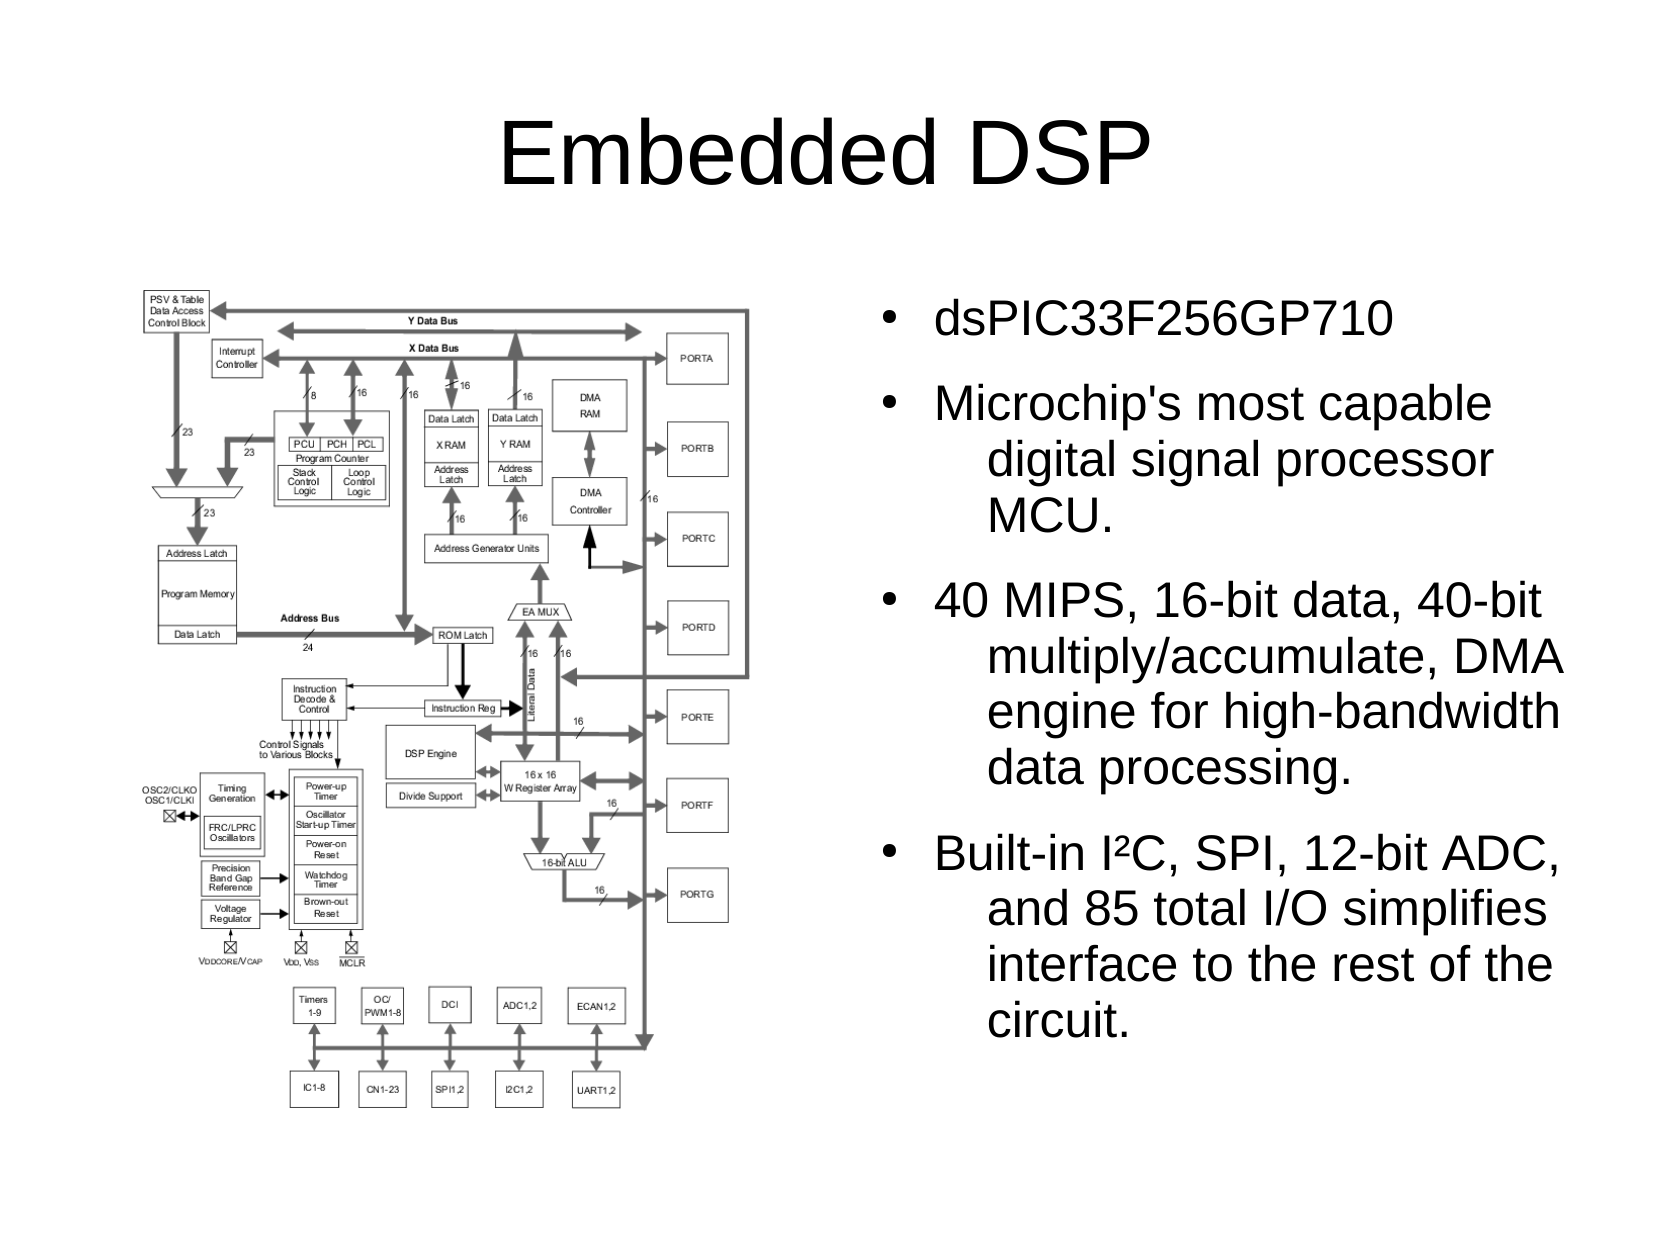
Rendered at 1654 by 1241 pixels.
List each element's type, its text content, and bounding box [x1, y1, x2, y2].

list dsPIC33F256GP710 Microchip's most capable digital signal processor MCU. 40 MIPS, 16-bit data, 40-bit multiply/accumulate, DMA engine for high-bandwidth data processing. Built-in I²C, SPI, 12-bit ADC, and 85 total I/O simplifies interface to the rest of the circuit. [845, 290, 1572, 1094]
title Embedded DSP [82, 56, 1571, 250]
picture [142, 290, 750, 1109]
